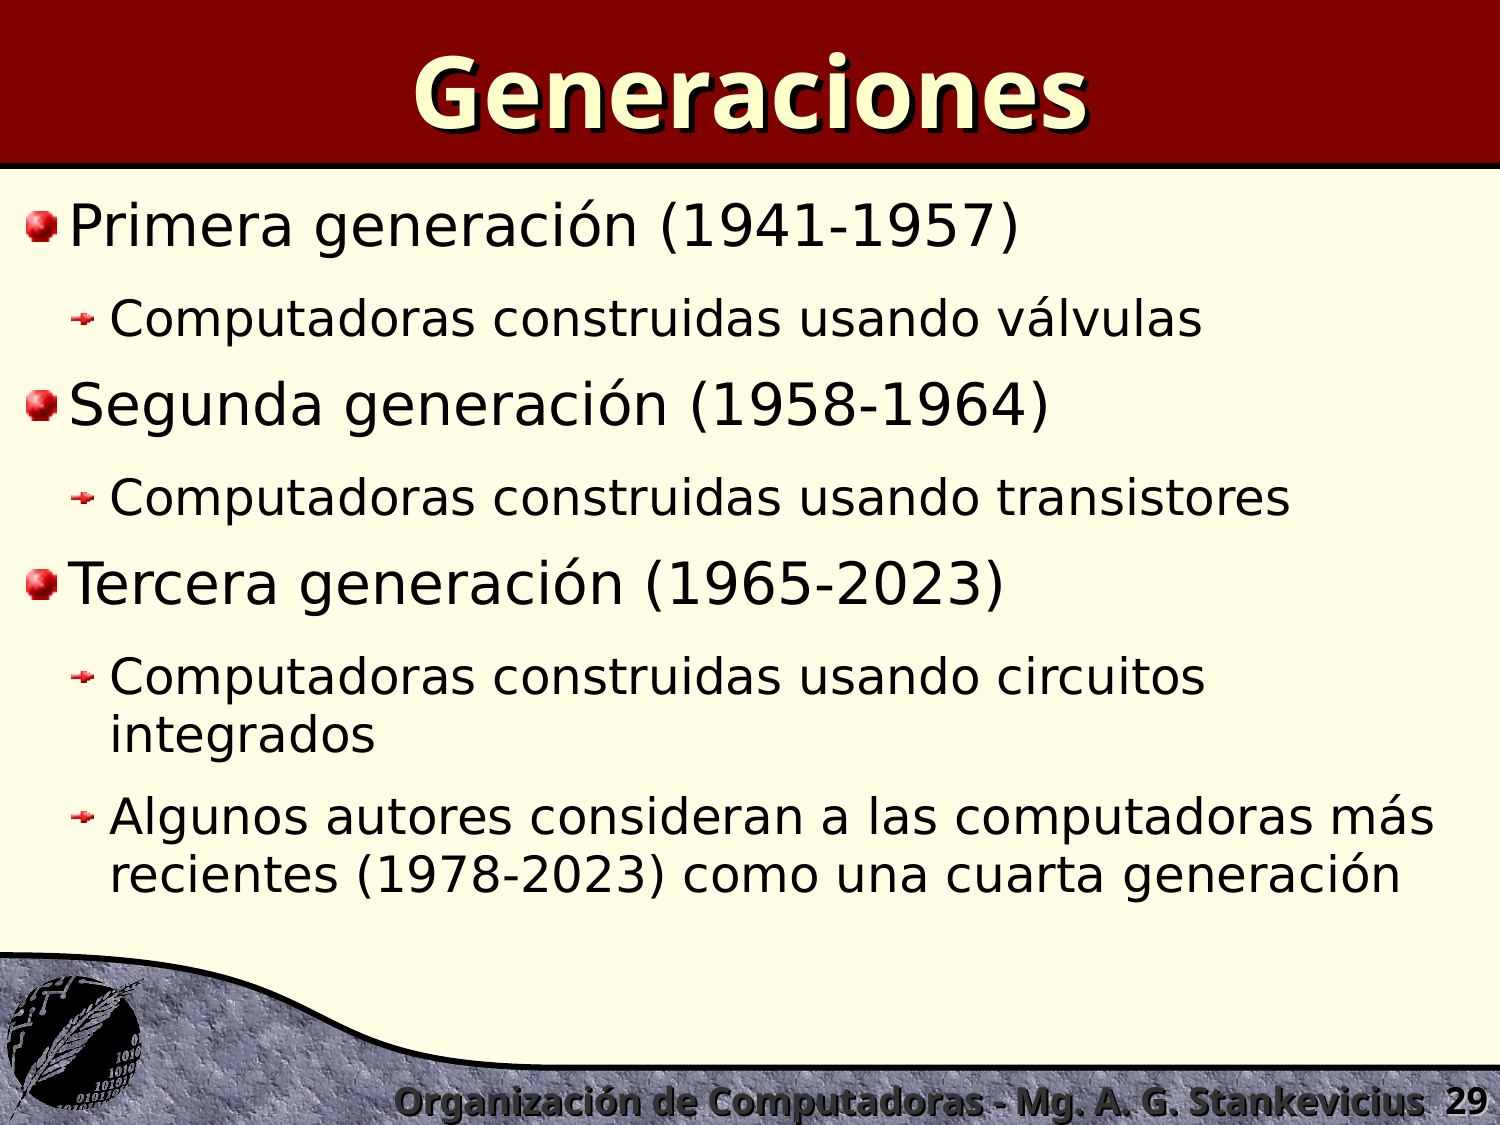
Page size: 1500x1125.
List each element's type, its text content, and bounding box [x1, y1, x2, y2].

list Primera generación (1941-1957) Computadoras construidas usando válvulas Segunda generación (1958-1964) Computadoras construidas usando transistores Tercera generación (1965-2023) Computadoras construidas usando circuitos integrados Algunos autores consideran a las computadoras más recientes (1978-2023) como una cuarta generación [11, 192, 1486, 935]
picture [802, 1100, 806, 1110]
picture [448, 1100, 455, 1110]
picture [1058, 1100, 1065, 1110]
title Generaciones [15, 5, 1485, 160]
picture [0, 959, 1500, 1125]
